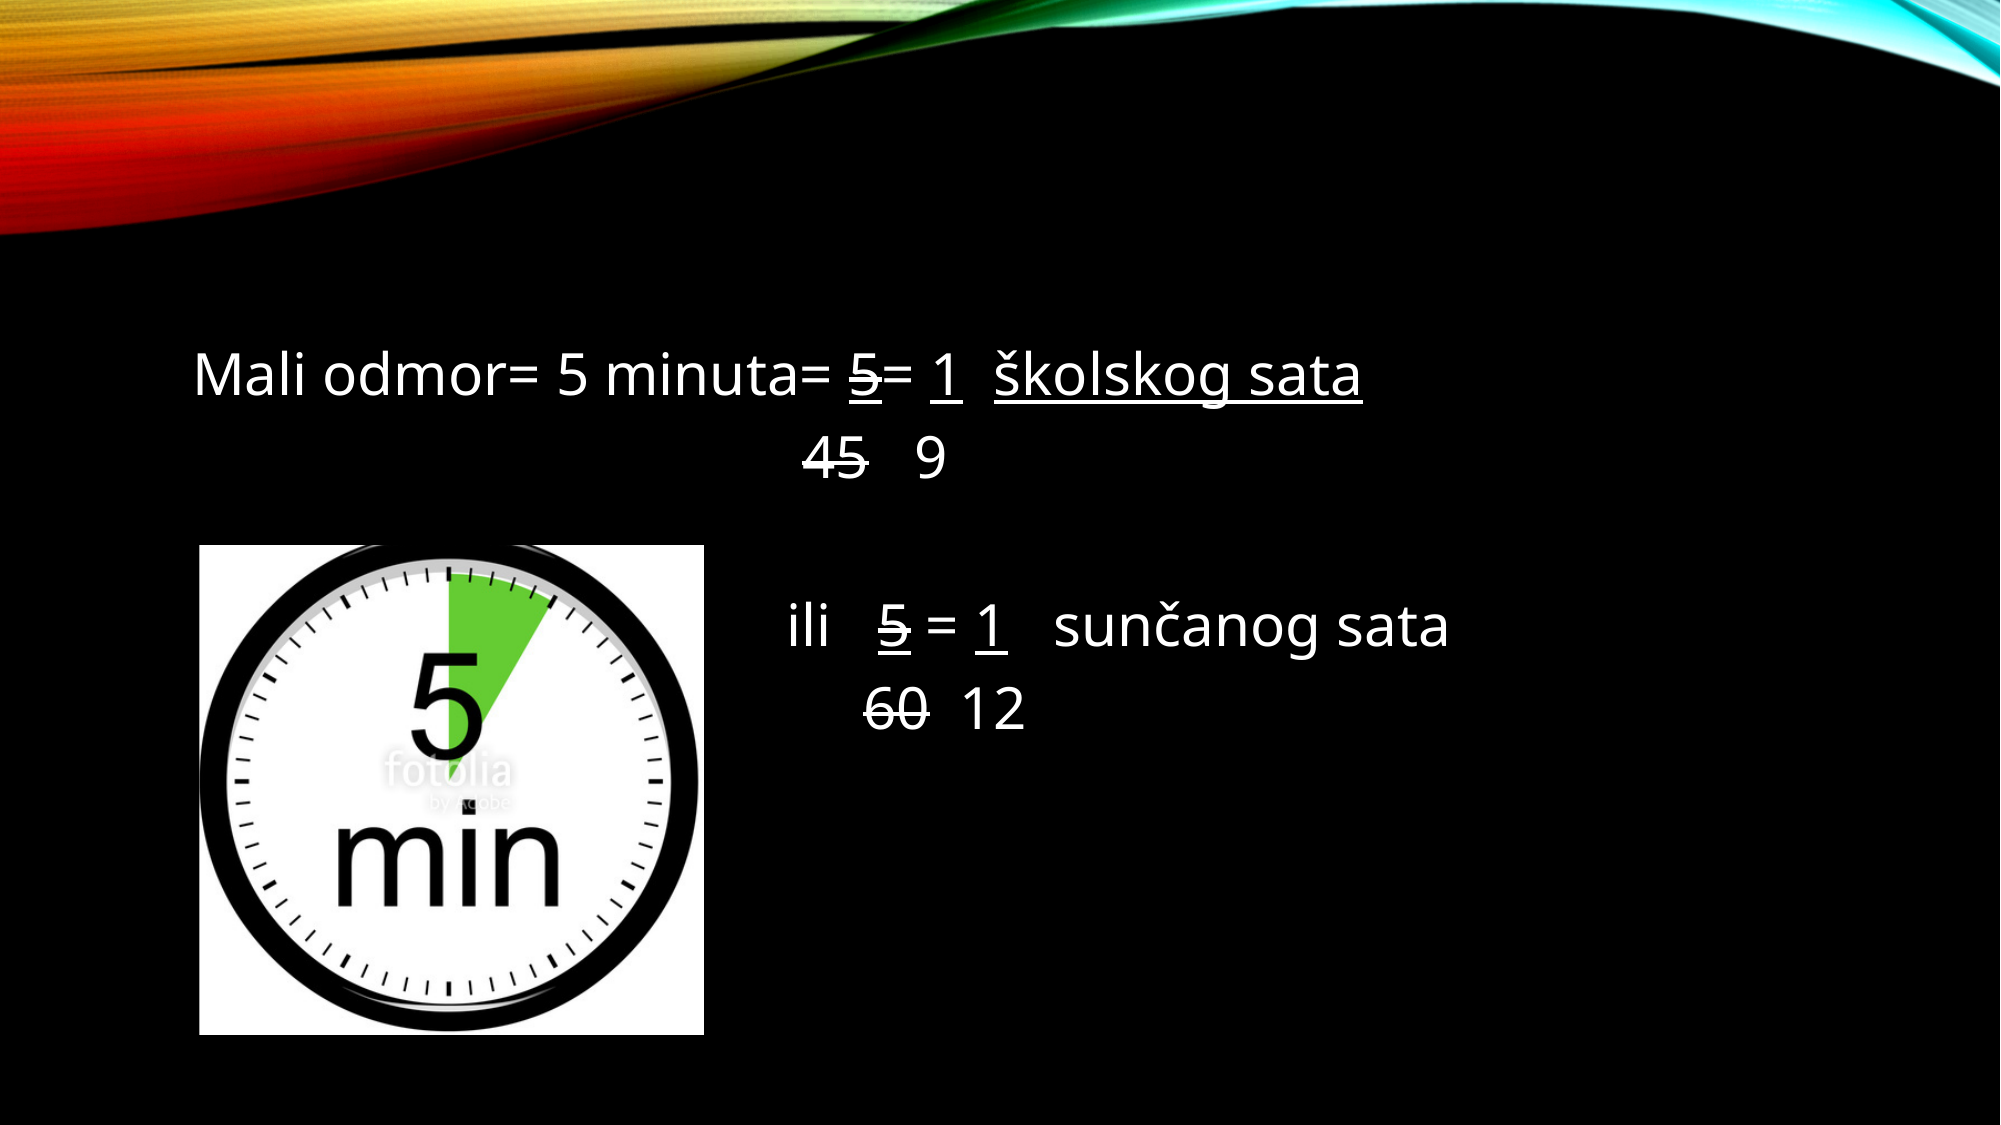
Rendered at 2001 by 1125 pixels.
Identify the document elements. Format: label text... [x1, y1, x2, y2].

picture [199, 545, 704, 1035]
list Mali odmor= 5 minuta= 5= 1 školskog sata 45 9 ili 5 = 1 sunčanog sata 60 12 [177, 337, 1903, 1052]
